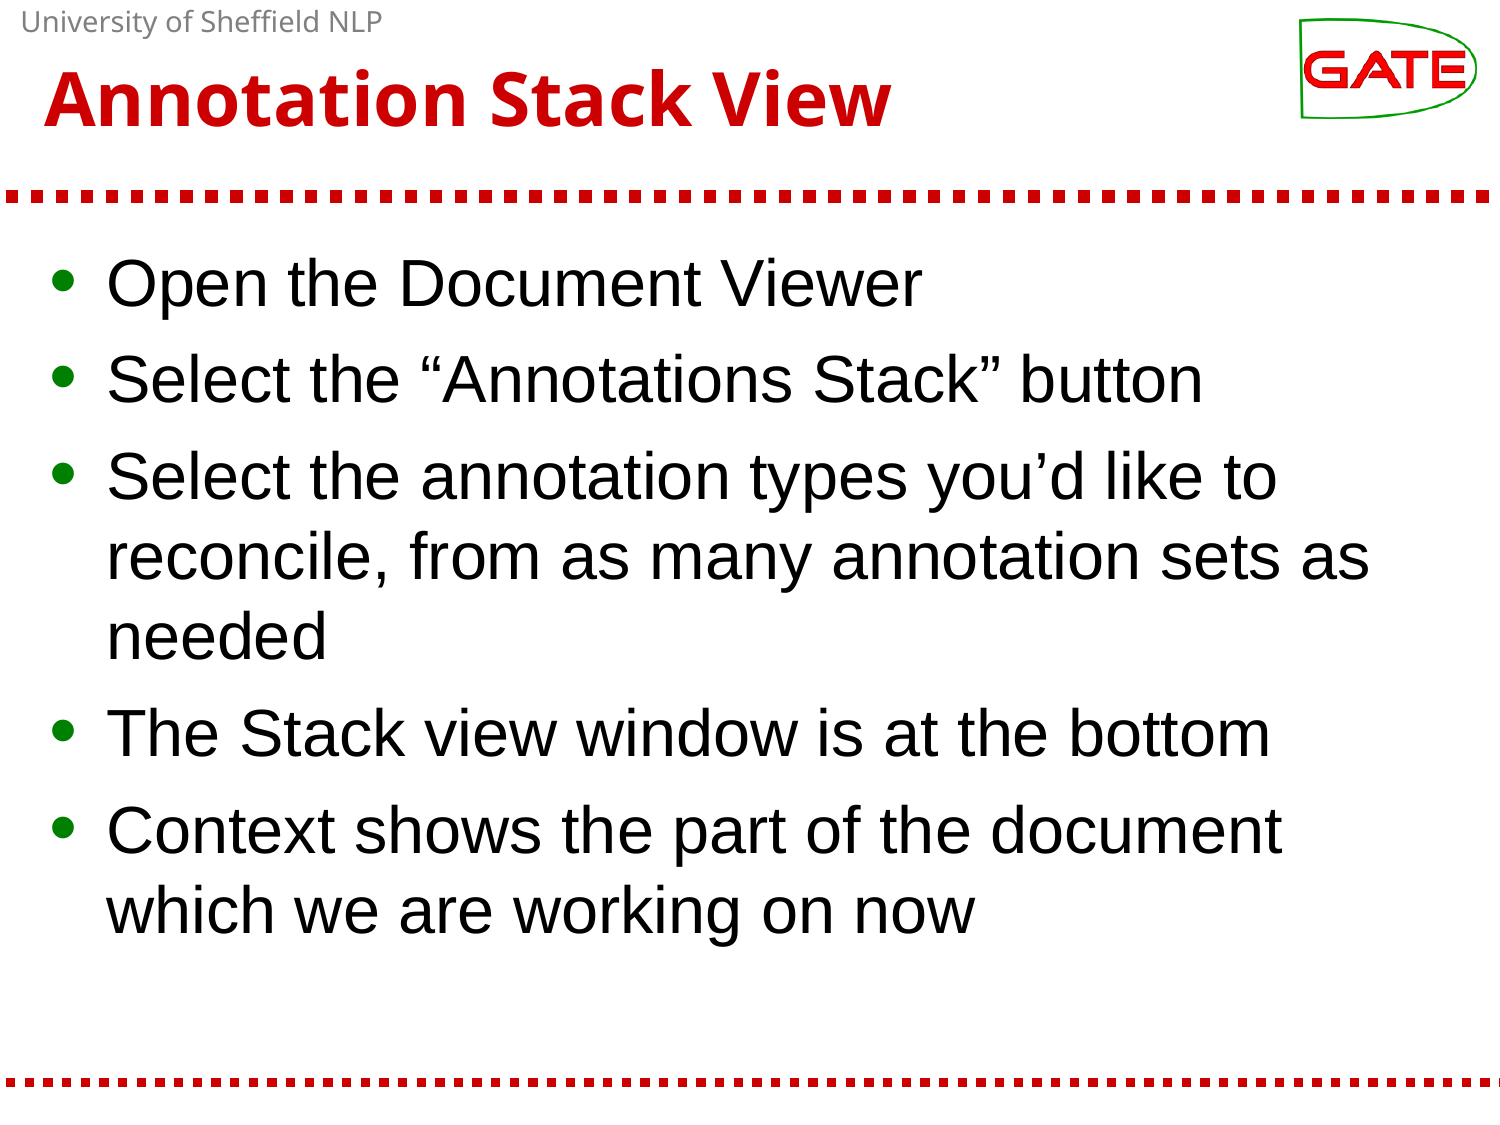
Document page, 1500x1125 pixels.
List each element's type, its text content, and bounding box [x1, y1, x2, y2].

picture [1299, 18, 1477, 119]
title Annotation Stack View [29, 42, 1188, 149]
list Open the Document Viewer Select the “Annotations Stack” button Select the annotation types you’d like to reconcile, from as many annotation sets as needed The Stack view window is at the bottom Context shows the part of the document which we are working on now [35, 231, 1465, 1059]
